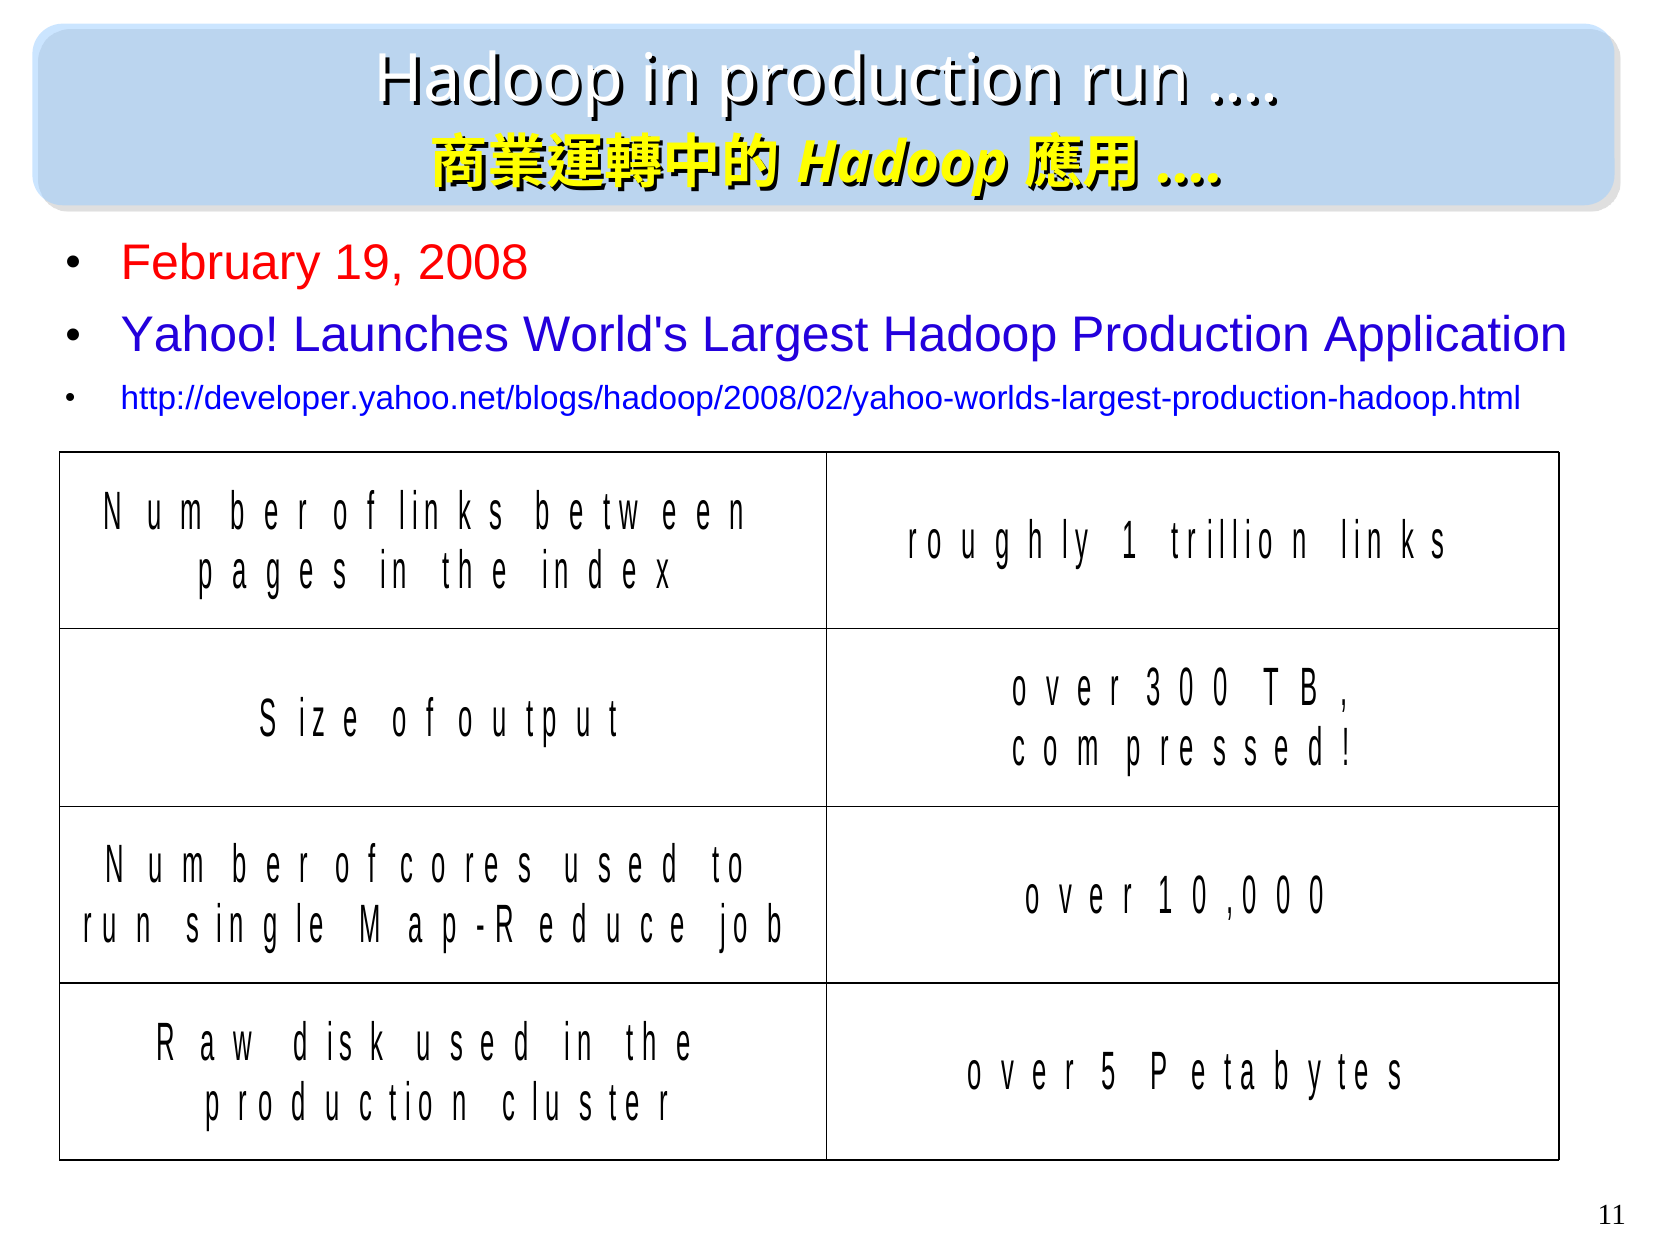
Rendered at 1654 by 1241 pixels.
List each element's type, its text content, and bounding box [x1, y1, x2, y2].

text_box [32, 23, 1615, 206]
picture [59, 451, 1565, 1211]
list February 19, 2008 Yahoo! Launches World's Largest Hadoop Production Application http://developer.yahoo.net/blogs/hadoop/2008/02/yahoo-worlds-largest-production-hadoop.html [64, 234, 1600, 443]
title Hadoop in production run .... 商業運轉中的Hadoop應用.... [123, 28, 1530, 204]
